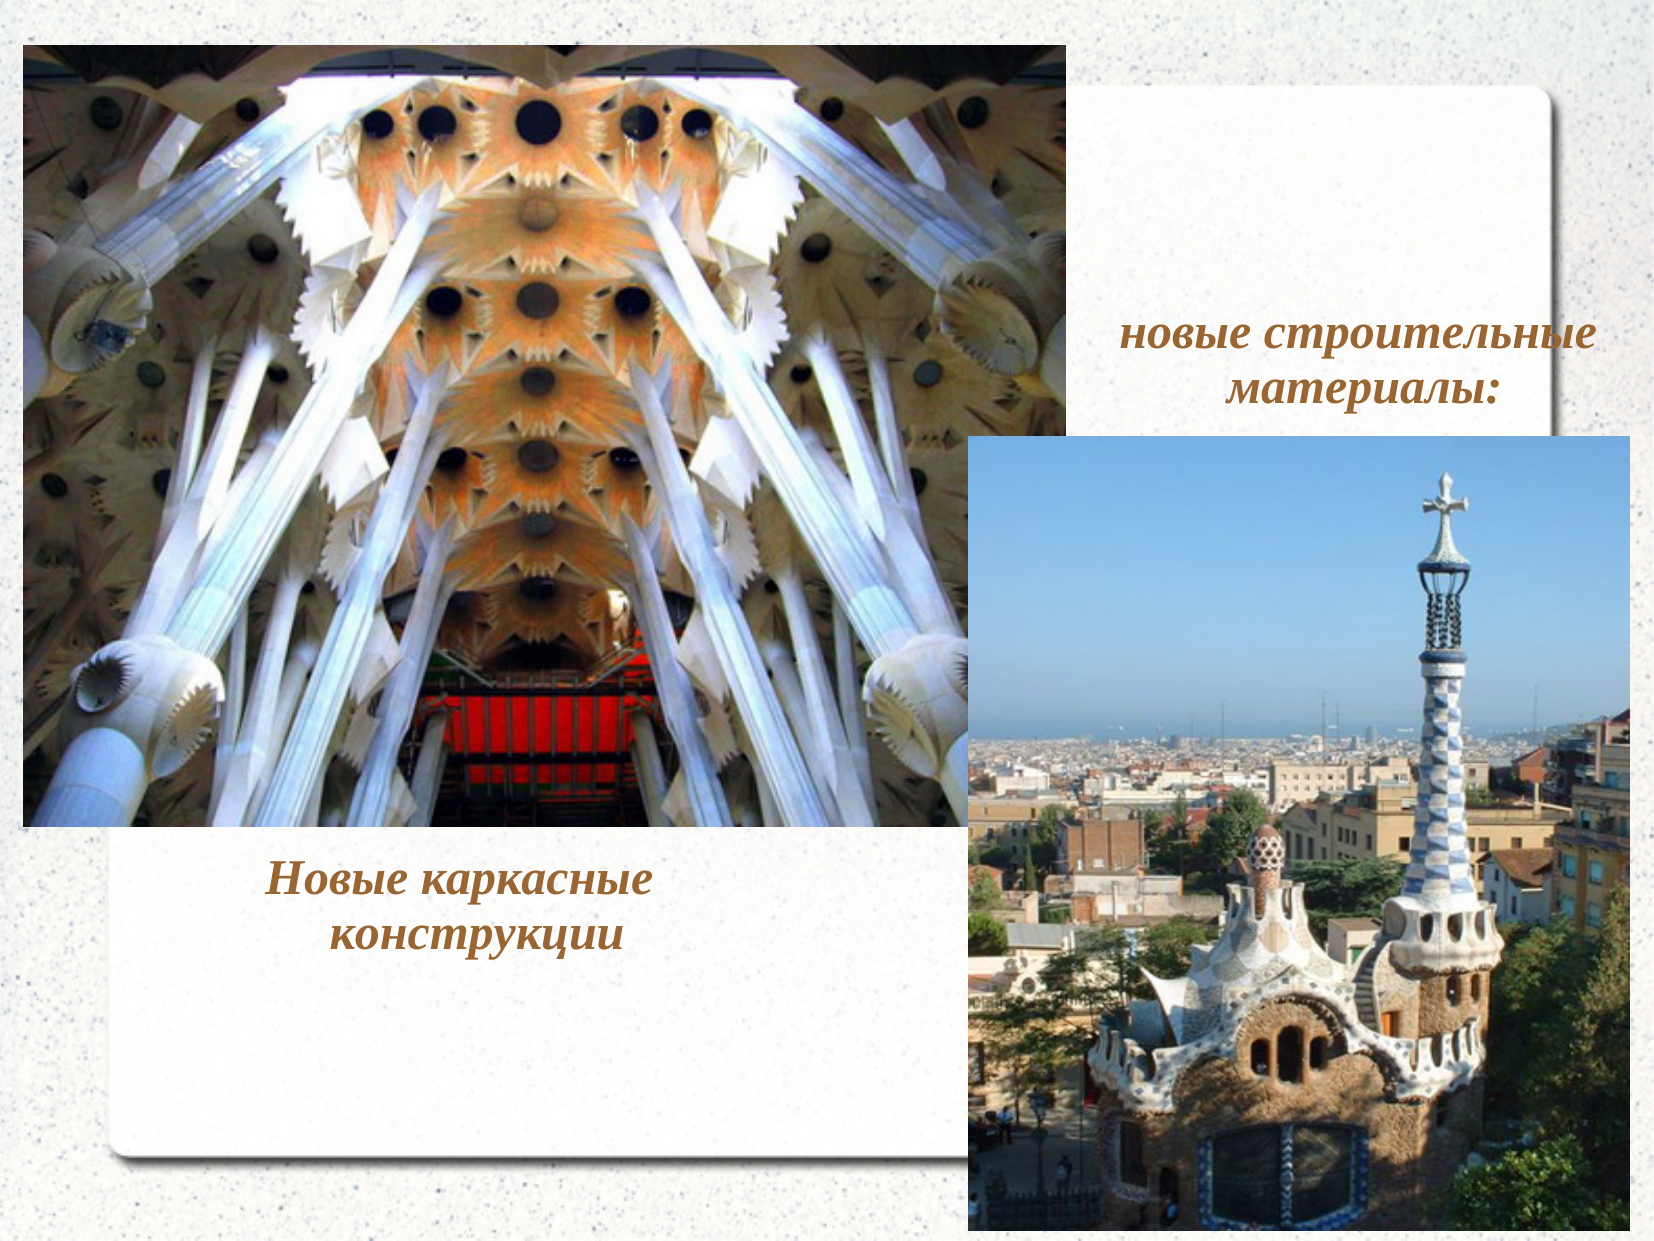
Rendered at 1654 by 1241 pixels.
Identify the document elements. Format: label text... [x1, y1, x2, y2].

text_box новые строительные материалы: [956, 302, 1654, 415]
text_box Новые каркасные конструкции [127, 849, 792, 962]
picture [0, 0, 1654, 1241]
